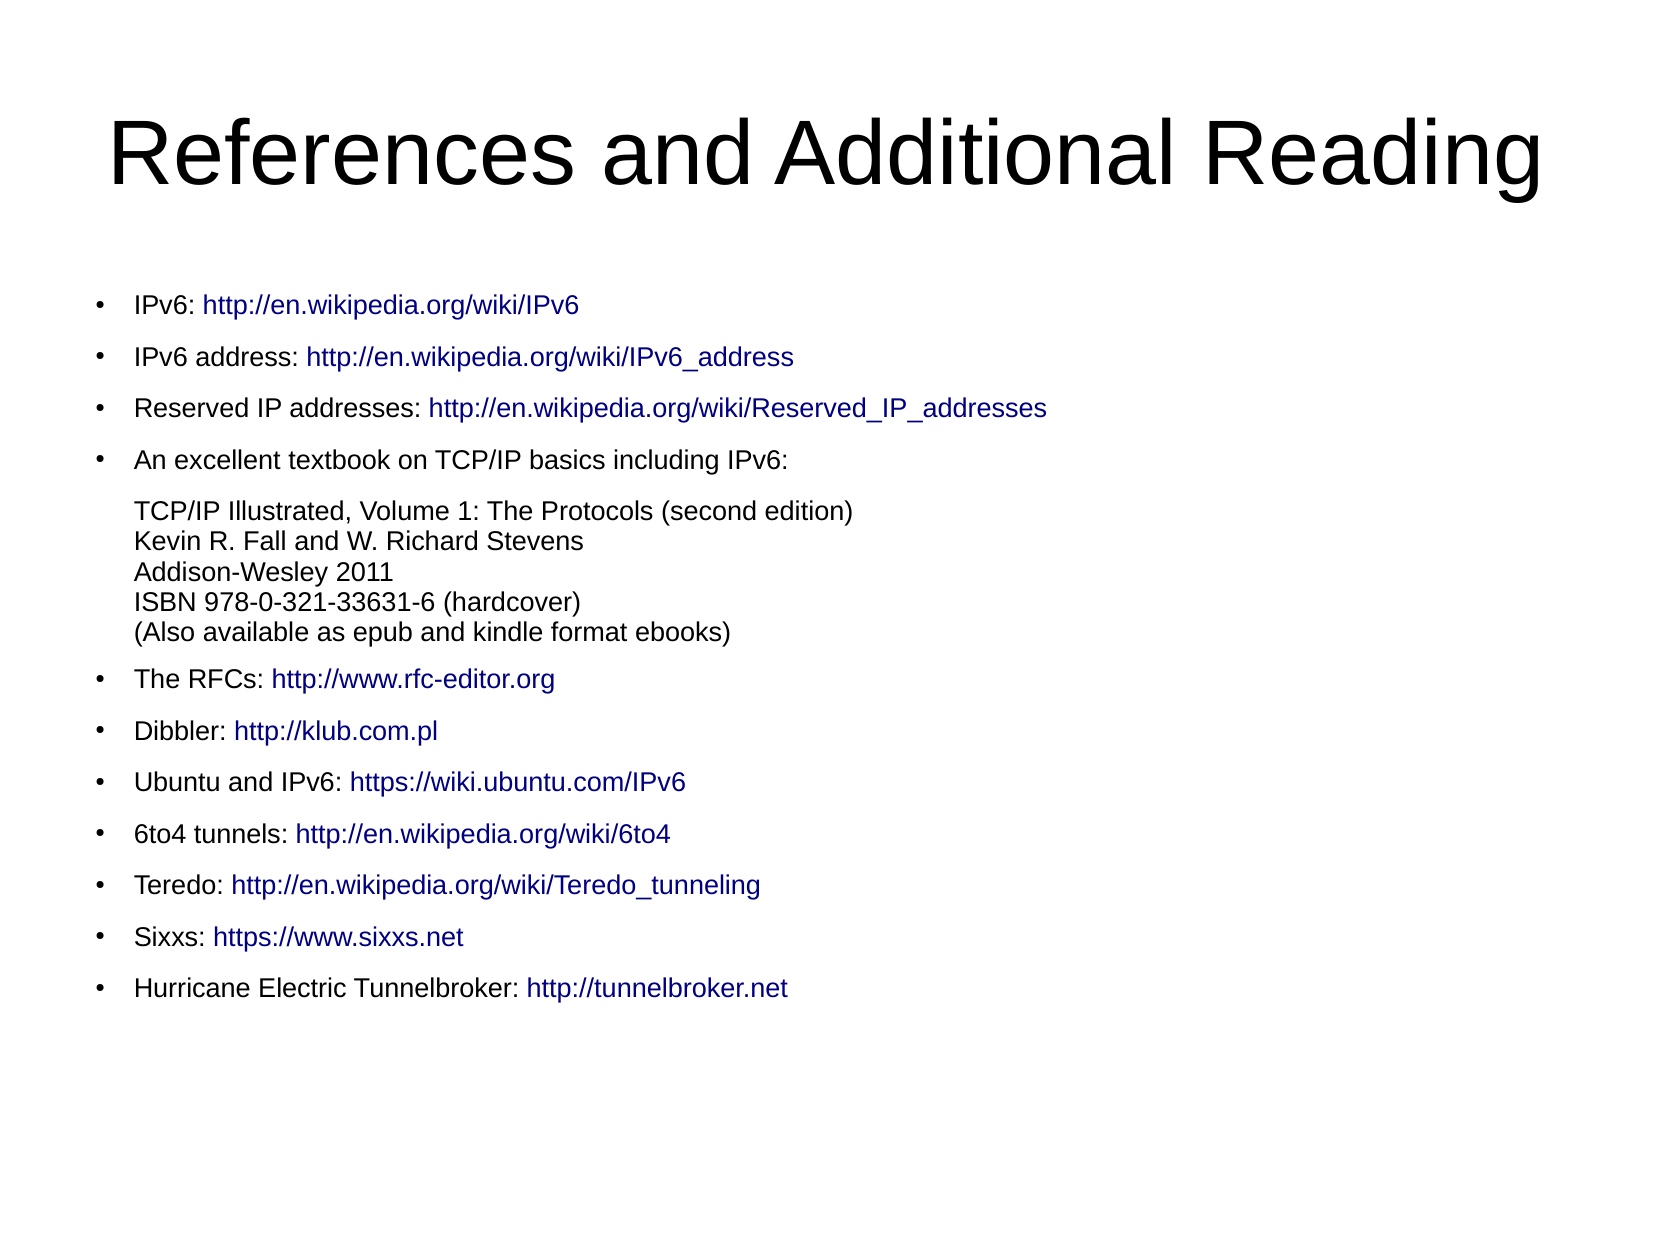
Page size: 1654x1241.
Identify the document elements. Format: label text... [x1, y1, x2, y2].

title References and Additional Reading [82, 49, 1571, 257]
list IPv6: http://en.wikipedia.org/wiki/IPv6 IPv6 address: http://en.wikipedia.org/wiki/IPv6_address Reserved IP addresses: http://en.wikipedia.org/wiki/Reserved_IP_addresses An excellent textbook on TCP/IP basics including IPv6: TCP/IP Illustrated, Volume 1: The Protocols (second edition) Kevin R. Fall and W. Richard Stevens Addison-Wesley 2011 ISBN 978-0-321-33631-6 (hardcover) (Also available as epub and kindle format ebooks) The RFCs: http://www.rfc-editor.org Dibbler: http://klub.com.pl Ubuntu and IPv6: https://wiki.ubuntu.com/IPv6 6to4 tunnels: http://en.wikipedia.org/wiki/6to4 Teredo: http://en.wikipedia.org/wiki/Teredo_tunneling Sixxs: https://www.sixxs.net Hurricane Electric Tunnelbroker: http://tunnelbroker.net [82, 290, 1571, 1010]
